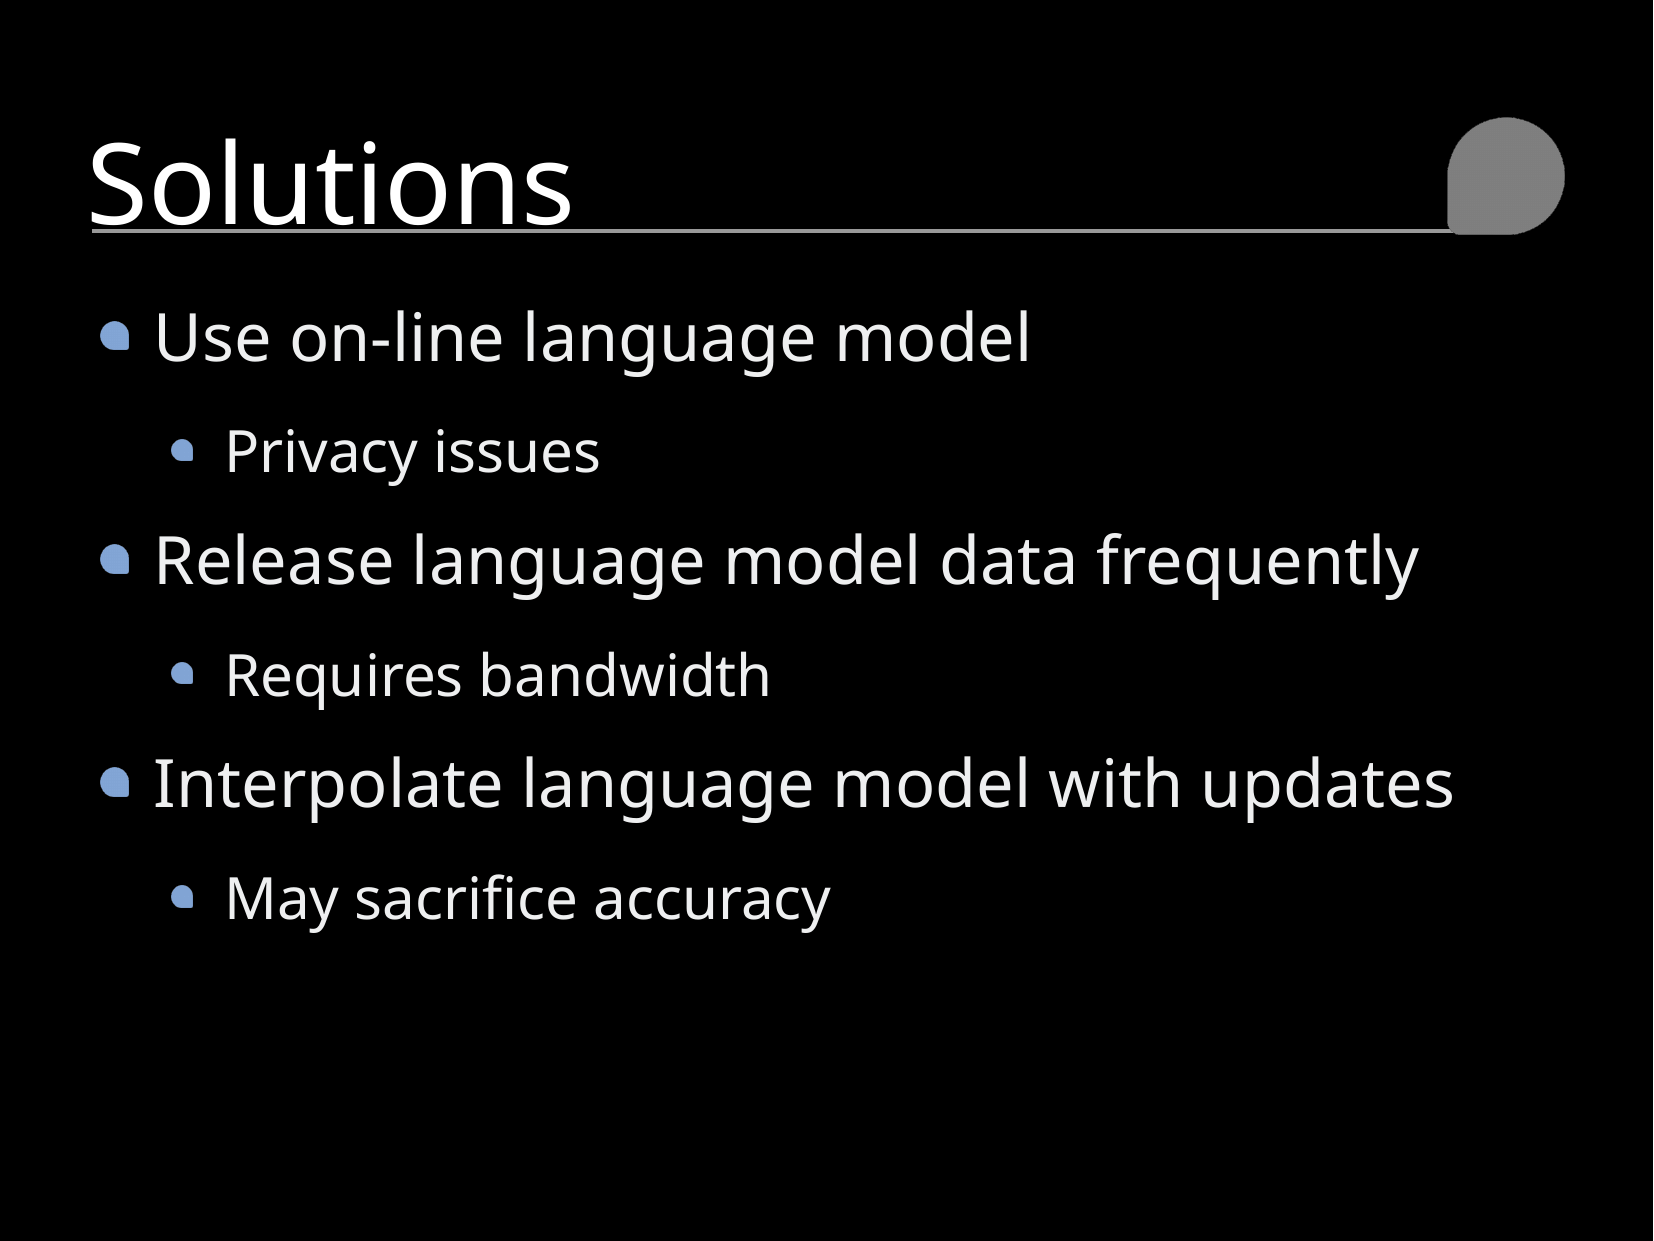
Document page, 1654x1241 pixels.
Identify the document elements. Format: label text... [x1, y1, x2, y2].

title Solutions [86, 112, 1575, 249]
list Use on-line language model Privacy issues Release language model data frequently Requires bandwidth Interpolate language model with updates May sacrifice accuracy [82, 290, 1571, 1010]
